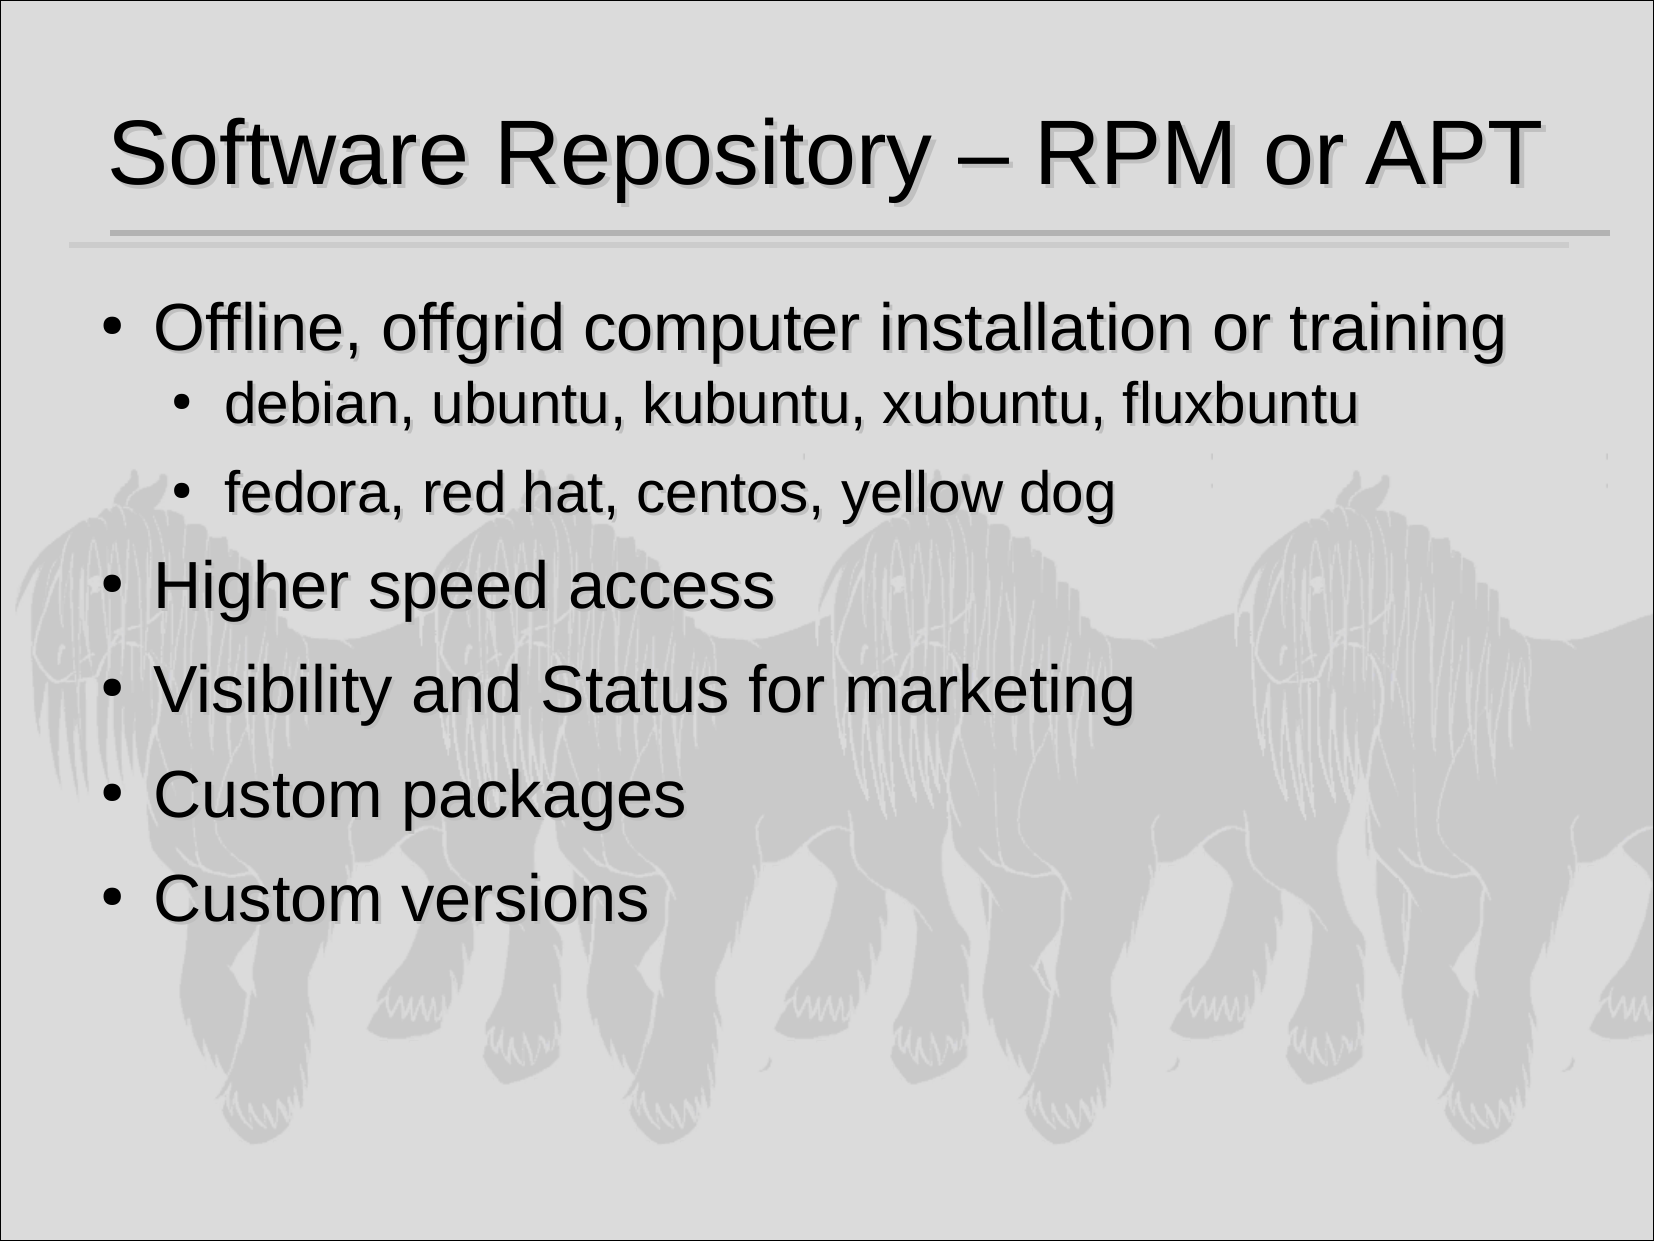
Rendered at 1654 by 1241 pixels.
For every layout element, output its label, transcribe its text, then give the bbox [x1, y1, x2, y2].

title Software Repository – RPM or APT [82, 56, 1571, 250]
list Offline, offgrid computer installation or training debian, ubuntu, kubuntu, xubuntu, fluxbuntu fedora, red hat, centos, yellow dog Higher speed access Visibility and Status for marketing Custom packages Custom versions [82, 290, 1571, 1105]
